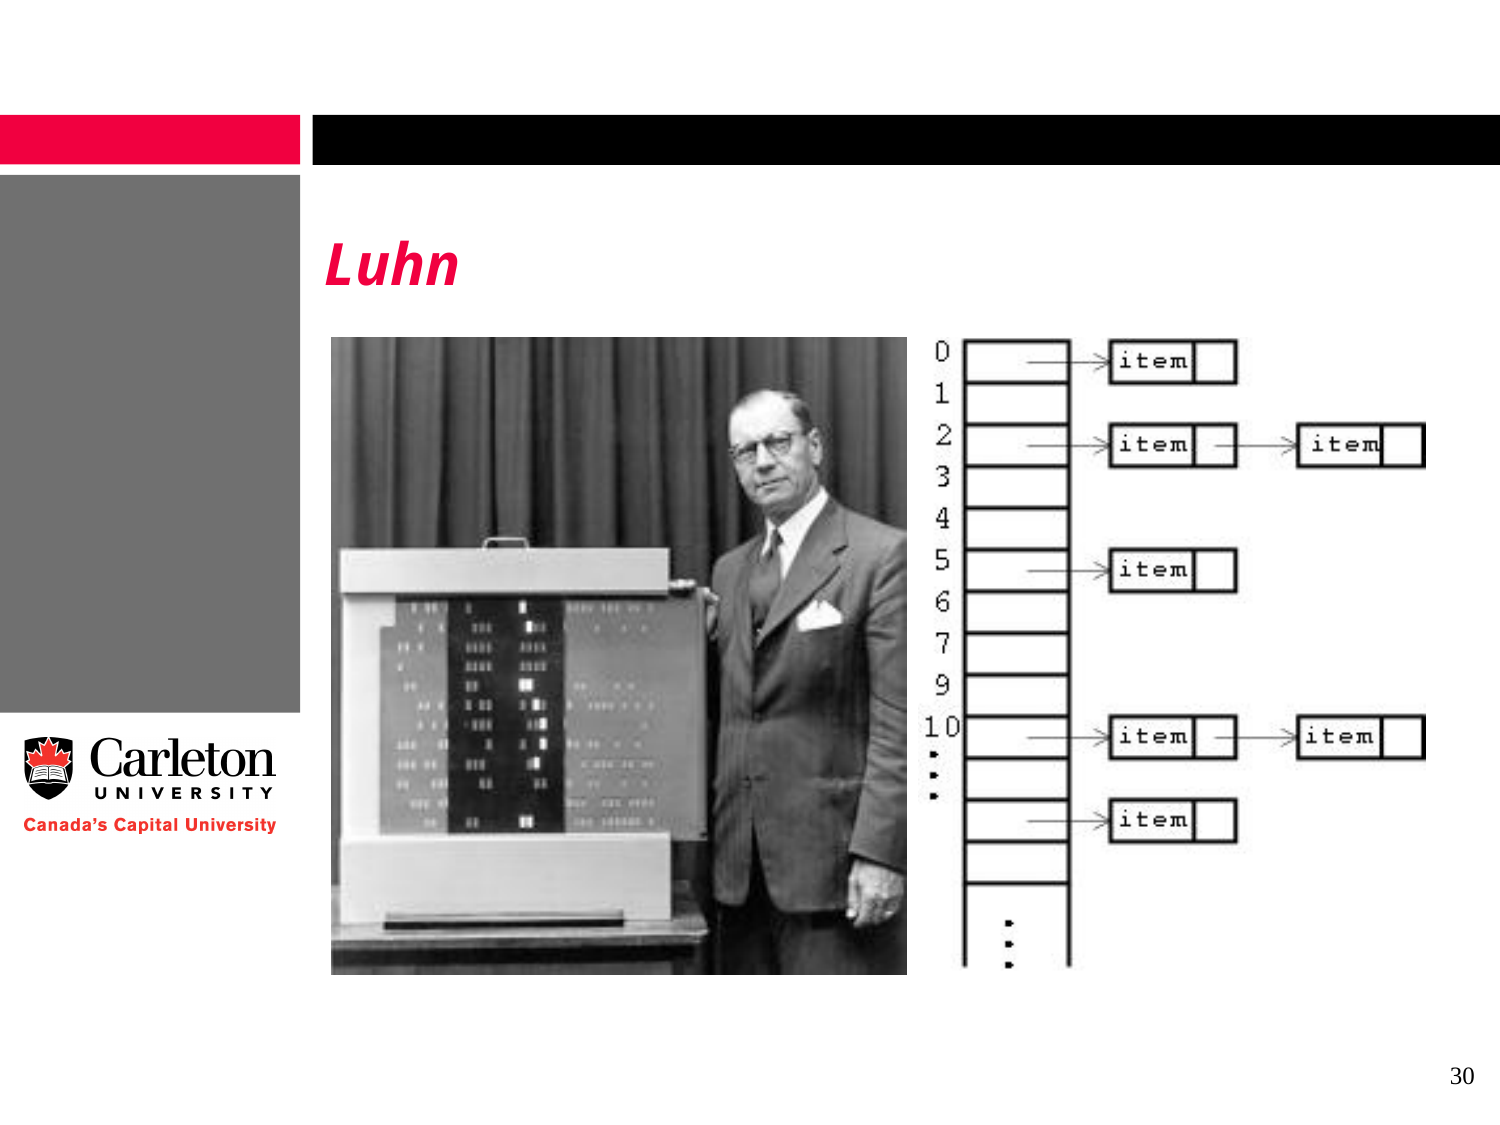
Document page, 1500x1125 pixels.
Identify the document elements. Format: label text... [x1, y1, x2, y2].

title Luhn [324, 194, 1450, 331]
picture [918, 337, 1426, 975]
picture [331, 337, 907, 976]
picture [24, 737, 276, 834]
